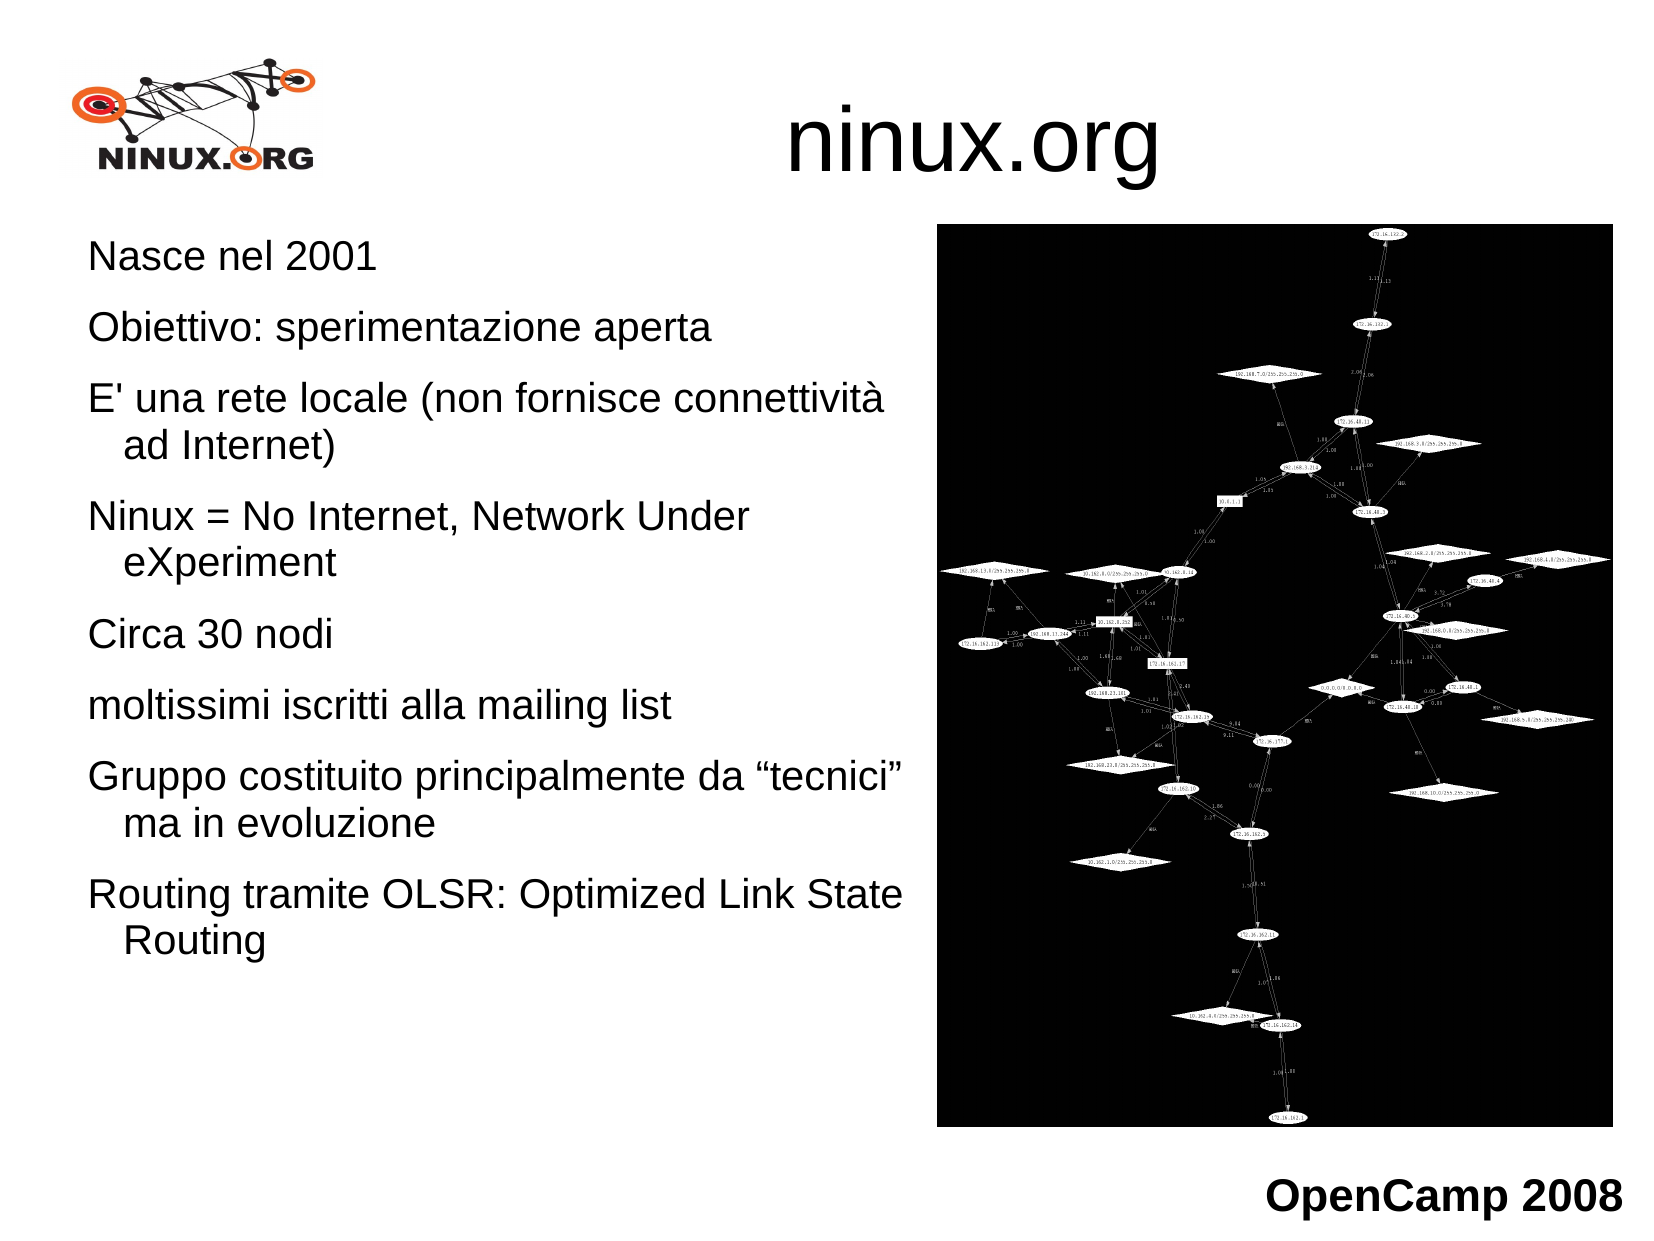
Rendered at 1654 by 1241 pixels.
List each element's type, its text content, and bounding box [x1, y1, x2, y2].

text_box Nasce nel 2001 Obiettivo: sperimentazione aperta E' una rete locale (non fornisce connettività ad Internet) Ninux = No Internet, Network Under eXperiment Circa 30 nodi moltissimi iscritti alla mailing list Gruppo costituito principalmente da “tecnici” ma in evoluzione Routing tramite OLSR: Optimized Link State Routing [37, 225, 938, 1163]
picture [59, 58, 323, 178]
text_box OpenCamp 2008 [1237, 1162, 1651, 1237]
picture [937, 224, 1613, 1127]
title ninux.org [383, 43, 1565, 225]
